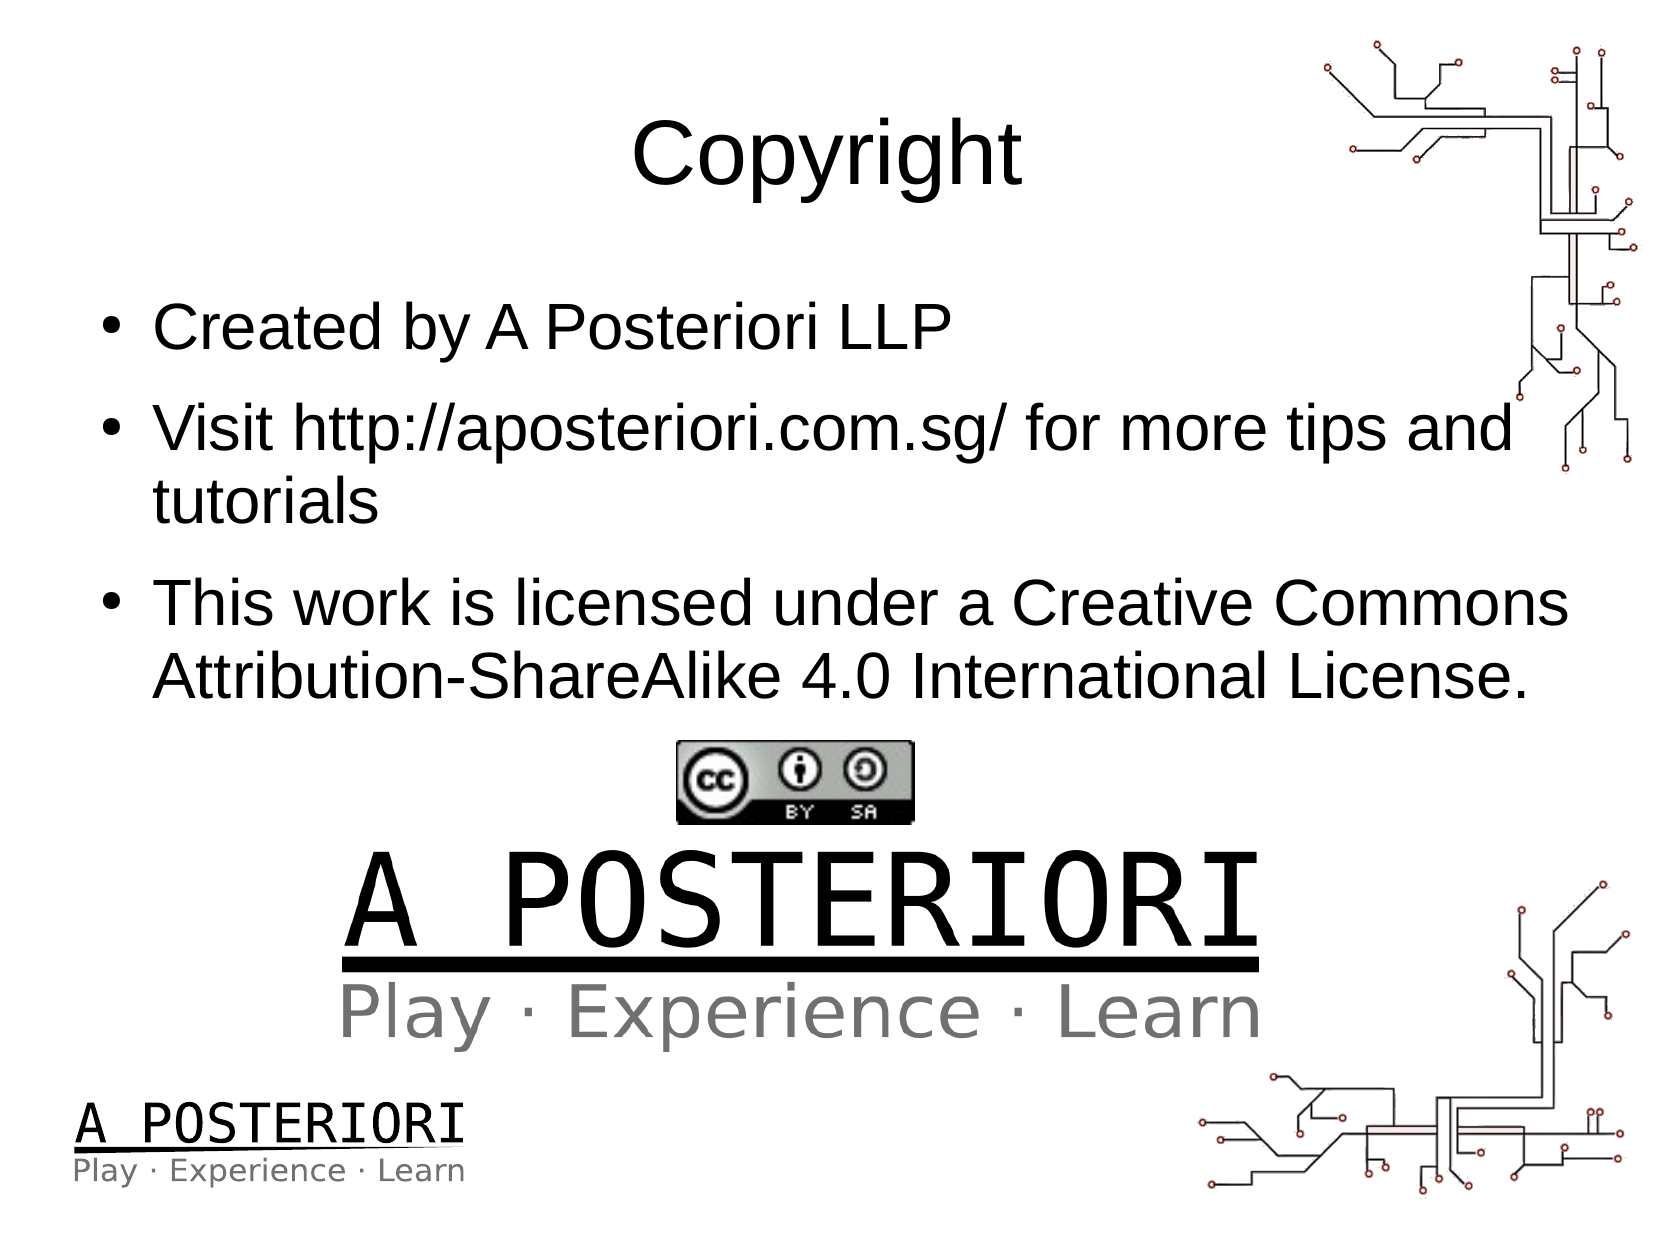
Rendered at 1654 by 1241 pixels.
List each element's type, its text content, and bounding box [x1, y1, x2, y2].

title Copyright [82, 49, 1571, 257]
picture [1305, 35, 1643, 495]
picture [676, 740, 915, 825]
list Created by A Posteriori LLP Visit http://aposteriori.com.sg/ for more tips and tutorials This work is licensed under a Creative Commons Attribution-ShareAlike 4.0 International License. [82, 290, 1571, 721]
picture [342, 850, 1635, 1200]
